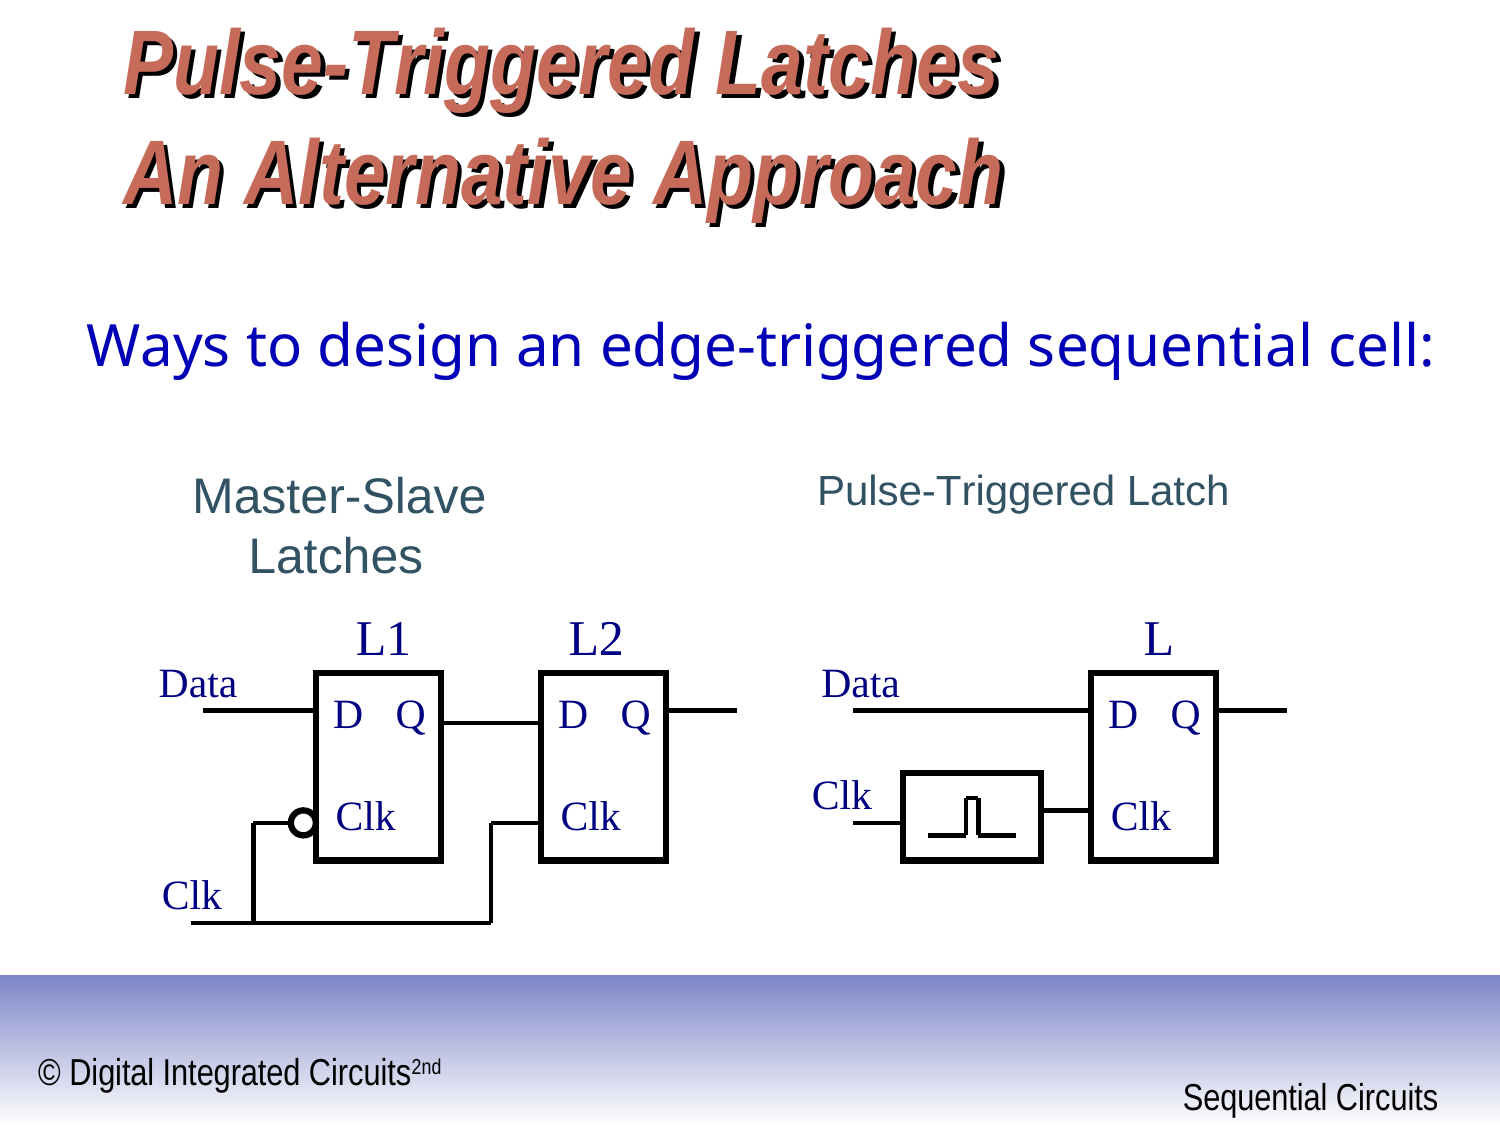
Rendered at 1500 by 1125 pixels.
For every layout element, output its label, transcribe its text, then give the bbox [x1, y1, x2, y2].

text_box D [1090, 679, 1153, 745]
text_box [290, 810, 316, 836]
text_box D [540, 679, 603, 745]
title Pulse-Triggered Latches An Alternative Approach [108, 0, 1384, 230]
text_box D [315, 679, 378, 745]
text_box Clk [140, 860, 244, 926]
text_box Clk [539, 780, 642, 847]
text_box Data [140, 647, 256, 714]
text_box Q [1153, 679, 1218, 745]
text_box Pulse-Triggered Latch [802, 455, 1290, 557]
text_box Master-Slave Latches [177, 455, 665, 557]
text_box L2 [553, 597, 639, 674]
text_box L1 [341, 597, 427, 674]
text_box Data [803, 647, 919, 714]
text_box Clk [314, 780, 417, 847]
text_box Clk [790, 760, 893, 826]
text_box Ways to design an edge-triggered sequential cell: [71, 299, 1450, 386]
text_box Clk [1089, 780, 1192, 847]
text_box Q [603, 679, 669, 745]
text_box L [1128, 597, 1189, 674]
text_box Q [378, 679, 444, 745]
